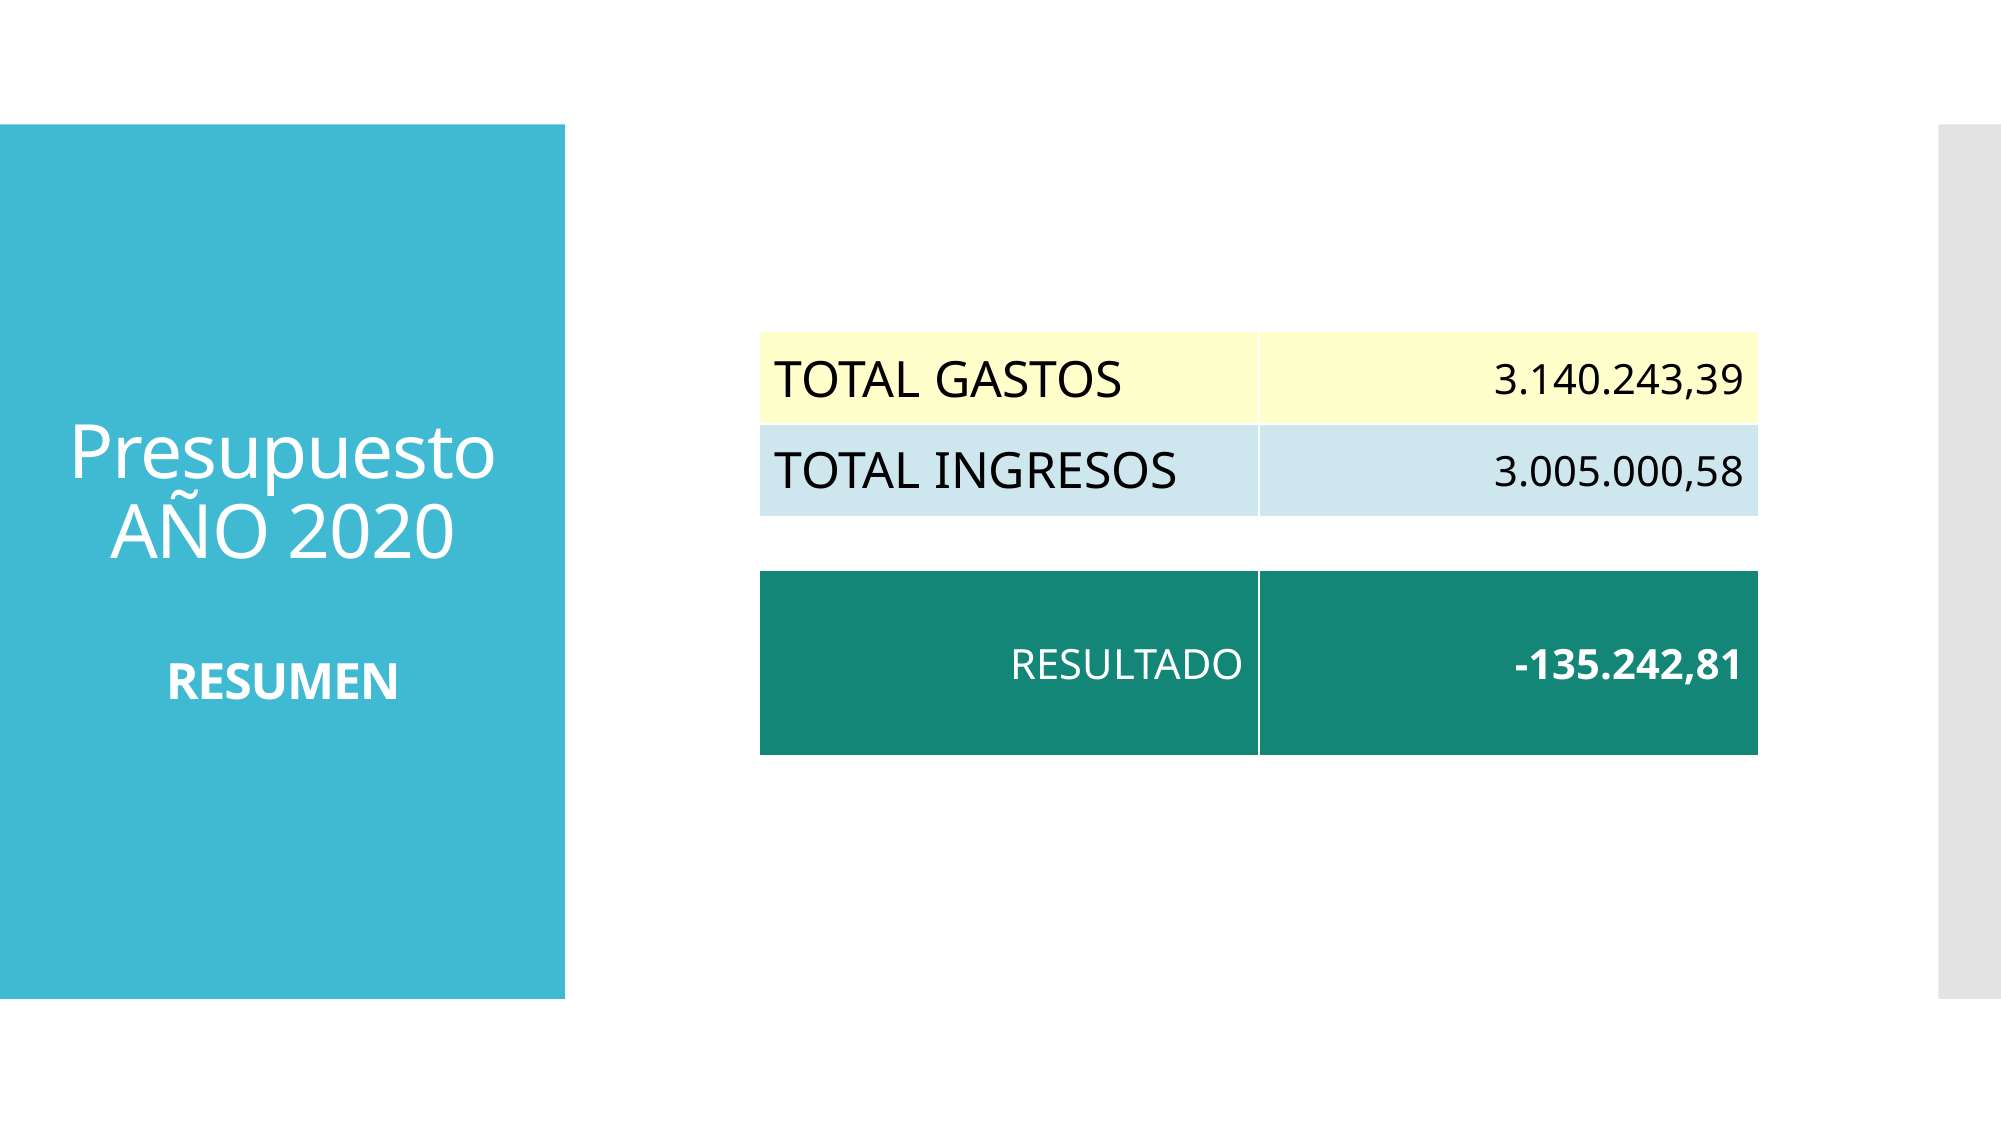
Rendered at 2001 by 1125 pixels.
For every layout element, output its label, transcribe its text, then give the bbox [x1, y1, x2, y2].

table_header 3.140.243,39 [1260, 332, 1758, 423]
table_header TOTAL GASTOS [760, 332, 1258, 423]
table_cell TOTAL INGRESOS [760, 425, 1258, 516]
table_cell 3.005.000,58 [1260, 425, 1758, 516]
title Presupuesto AÑO 2020 RESUMEN [41, 184, 525, 940]
table_header -135.242,81 [1260, 571, 1758, 755]
table_header RESULTADO [760, 571, 1258, 755]
